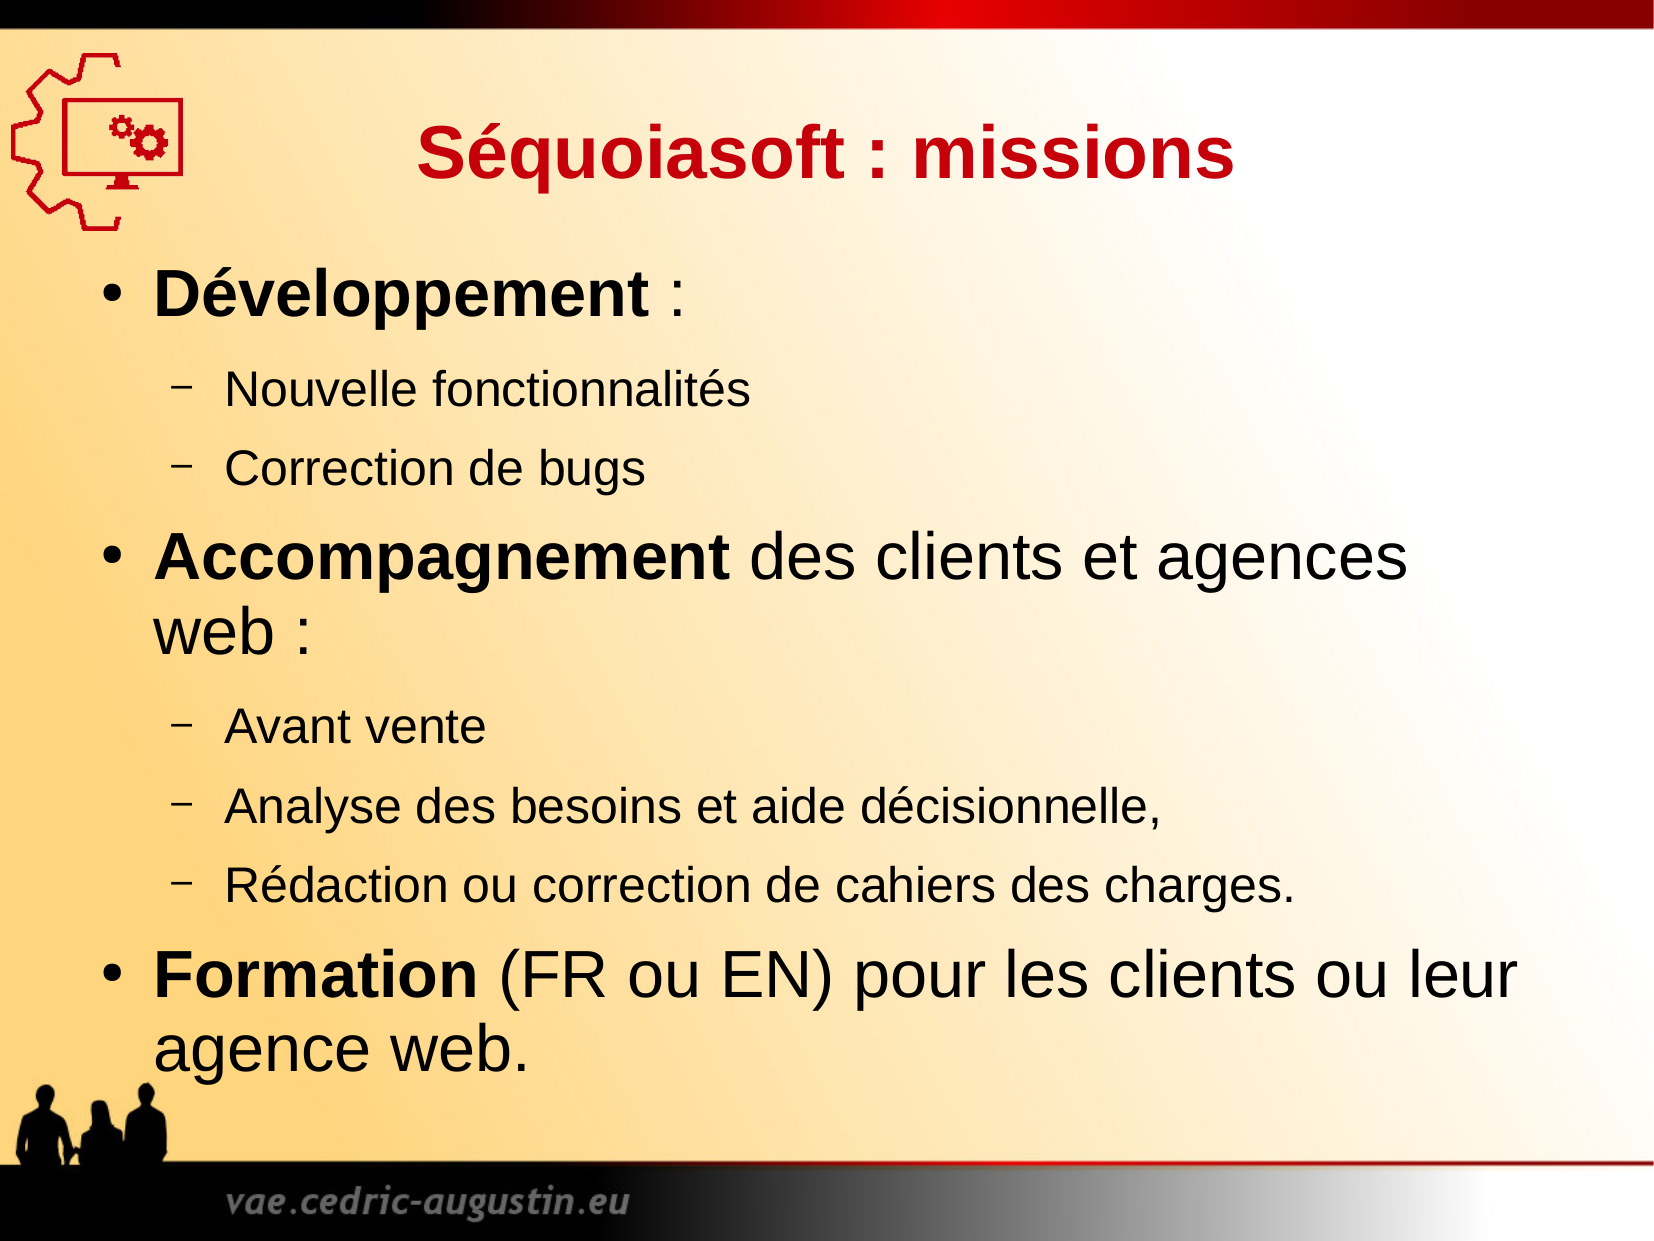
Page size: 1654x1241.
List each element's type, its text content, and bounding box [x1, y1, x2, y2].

title Séquoiasoft : missions [82, 49, 1571, 256]
list Développement : Nouvelle fonctionnalités Correction de bugs Accompagnement des clients et agences web : Avant vente Analyse des besoins et aide décisionnelle, Rédaction ou correction de cahiers des charges. Formation (FR ou EN) pour les clients ou leur agence web. [82, 256, 1571, 1099]
picture [0, 0, 1654, 1241]
